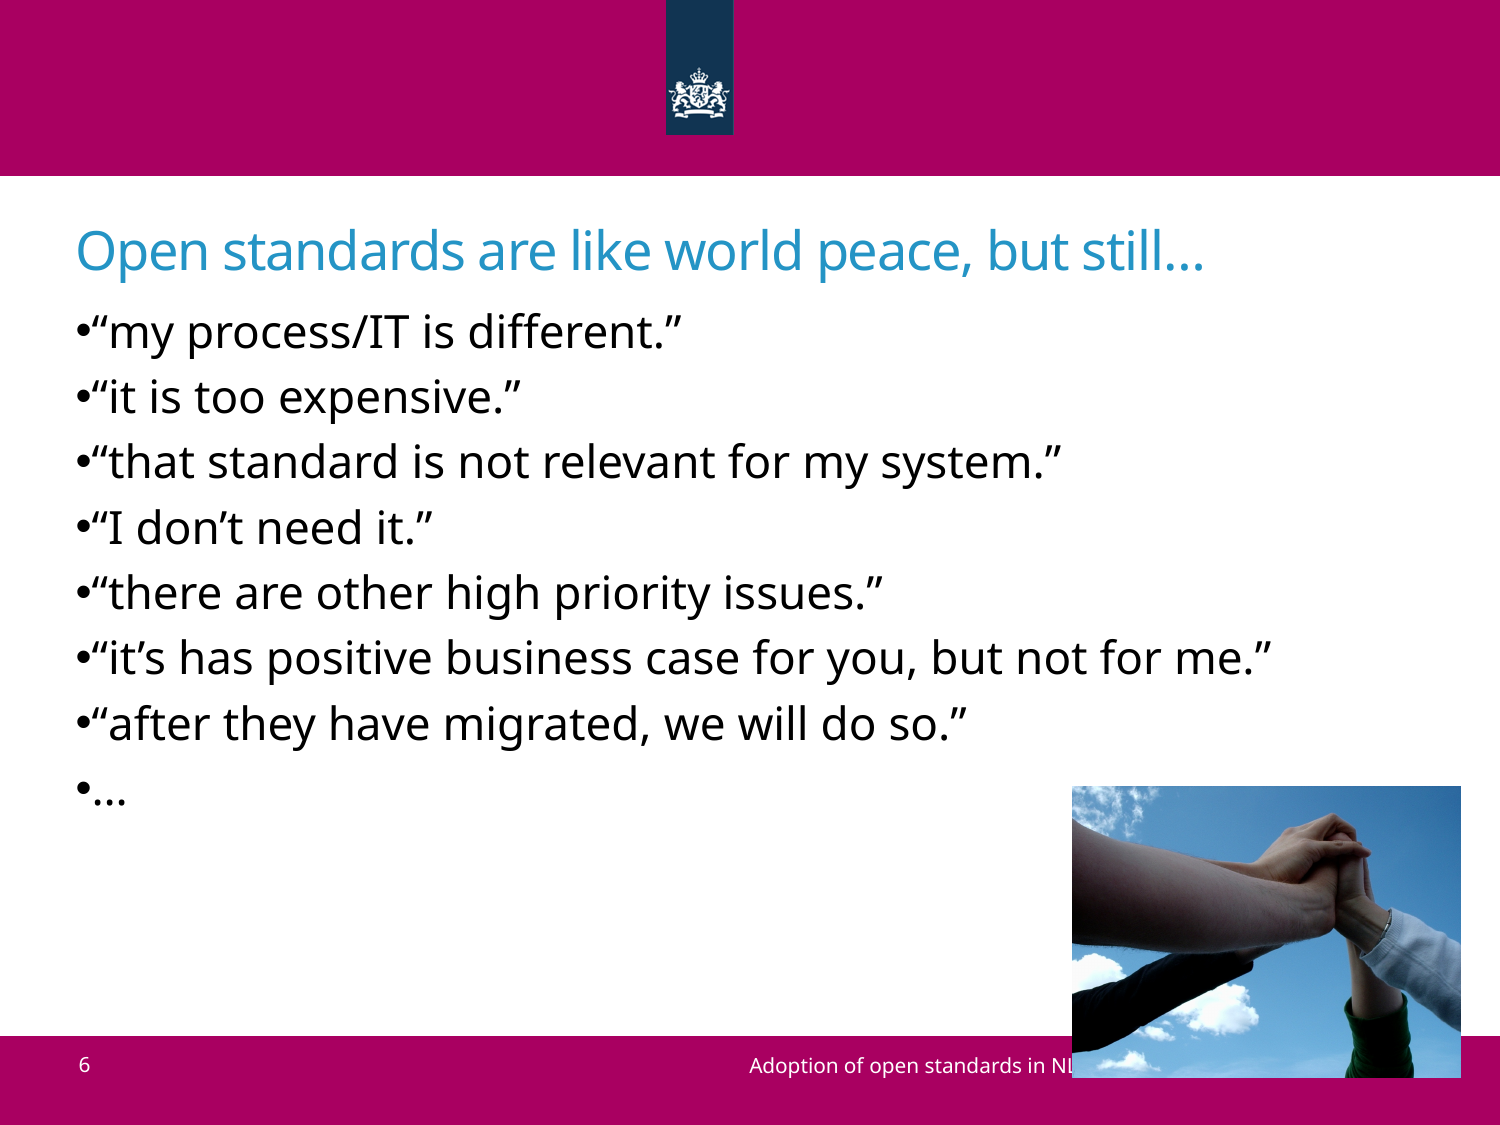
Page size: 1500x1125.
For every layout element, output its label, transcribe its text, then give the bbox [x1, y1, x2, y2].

list “my process/IT is different.” “it is too expensive.” “that standard is not relevant for my system.” “I don’t need it.” “there are other high priority issues.” “it’s has positive business case for you, but not for me.” “after they have migrated, we will do so.” … [60, 295, 1350, 997]
picture [666, 0, 734, 135]
title Open standards are like world peace, but still… [60, 202, 1348, 295]
text_box <number> [63, 1043, 181, 1104]
text_box Adoption of open standards in NL [734, 1044, 1418, 1092]
picture [1072, 786, 1461, 1078]
